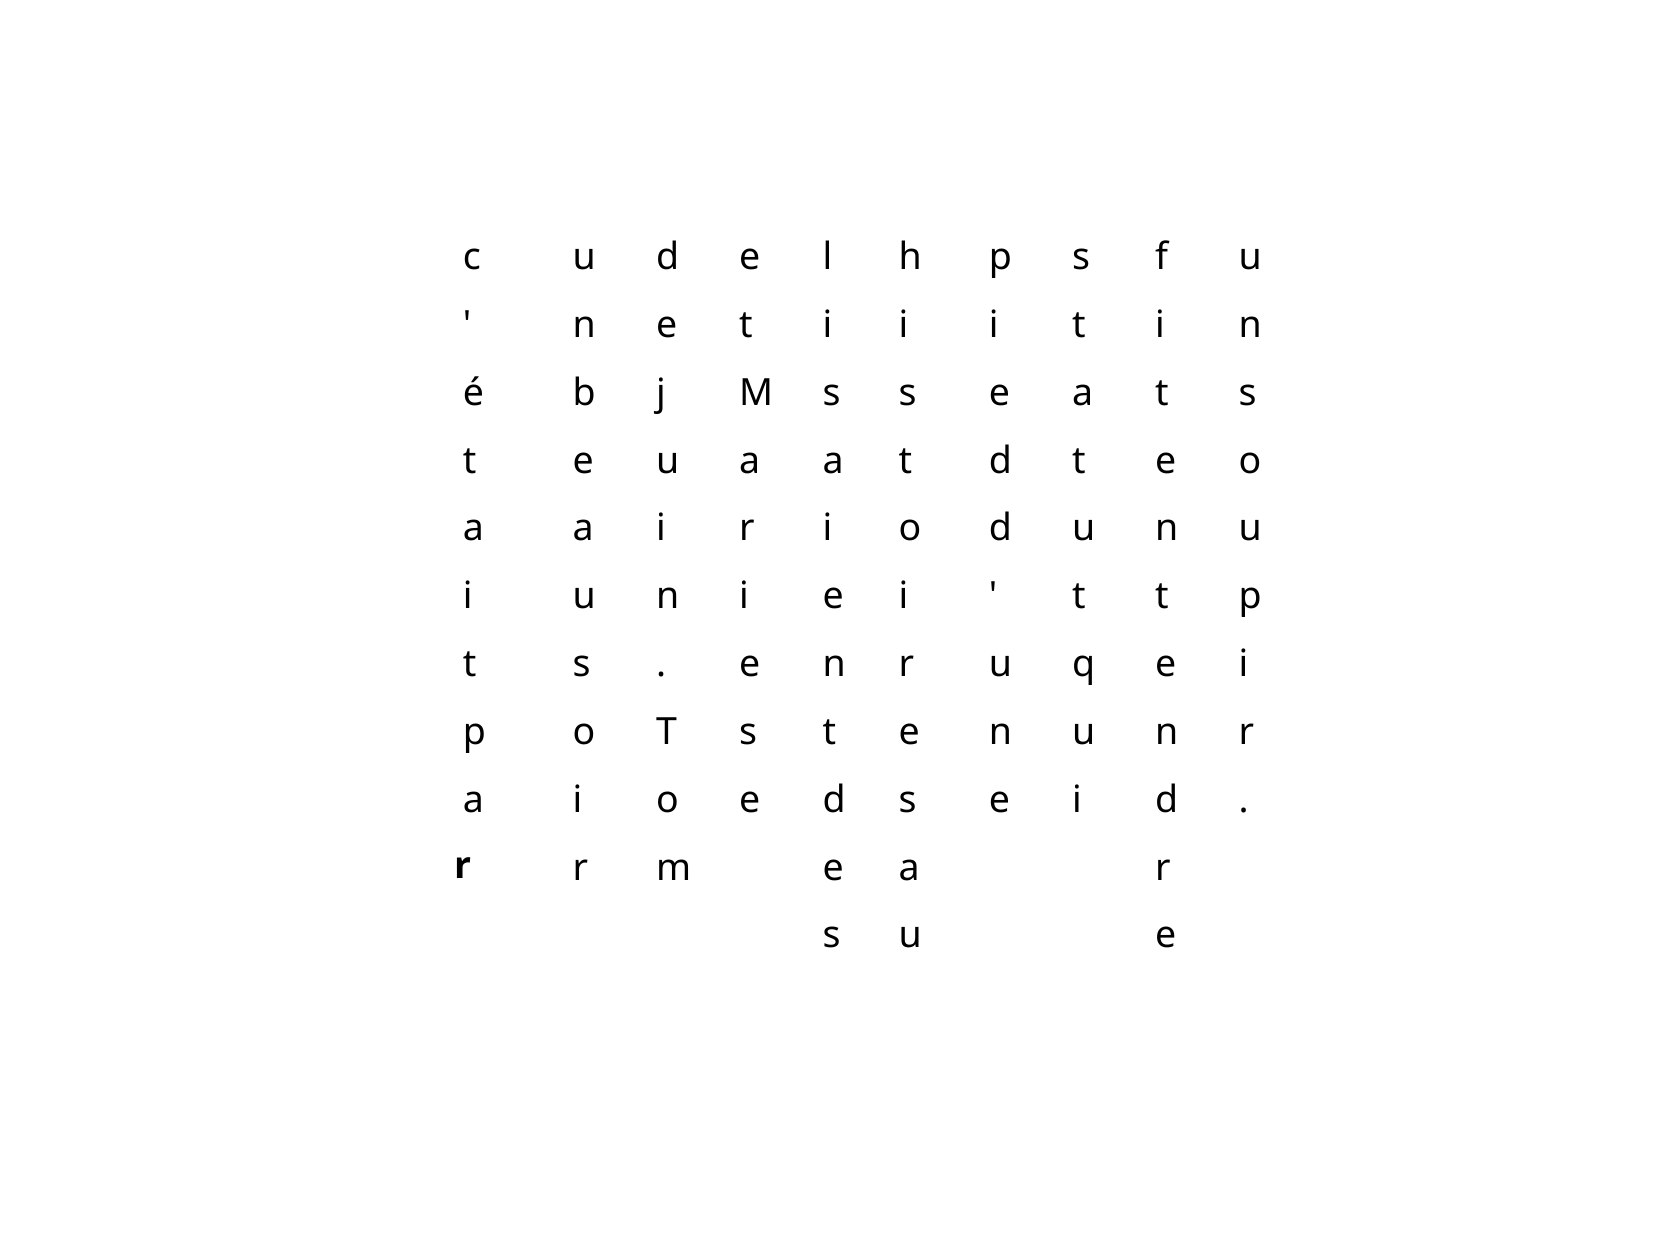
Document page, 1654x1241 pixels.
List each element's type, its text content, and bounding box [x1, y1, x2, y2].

table_cell e [724, 765, 808, 833]
table_cell s [724, 697, 808, 765]
table_cell n [558, 290, 641, 358]
table_cell d [974, 493, 1057, 561]
table_cell u [884, 900, 974, 969]
table_cell i [884, 290, 974, 358]
table_cell a [558, 493, 641, 561]
table_cell i [808, 493, 884, 561]
table_cell e [808, 833, 884, 900]
table_cell r [448, 833, 558, 900]
table_header e [724, 222, 808, 290]
table_cell n [1140, 493, 1224, 561]
table_cell i [724, 561, 808, 629]
table_header l [808, 222, 884, 290]
table_cell e [641, 290, 724, 358]
table_cell u [641, 425, 724, 493]
table_cell m [642, 833, 724, 900]
table_cell [974, 900, 1057, 969]
table_cell . [1224, 765, 1307, 833]
table_cell n [641, 561, 724, 629]
table_cell t [1140, 358, 1224, 425]
table_cell p [1224, 561, 1307, 629]
table_cell e [808, 561, 884, 629]
table_cell i [884, 561, 974, 629]
table_cell n [974, 697, 1057, 765]
table_header u [1224, 222, 1307, 290]
table_cell [1224, 900, 1307, 969]
table_cell u [558, 561, 641, 629]
table_cell [448, 900, 558, 969]
table_cell u [1057, 493, 1140, 561]
table_cell i [1057, 765, 1140, 833]
table_cell d [808, 765, 884, 833]
table_cell e [884, 697, 974, 765]
table_cell [558, 901, 641, 969]
table_cell [974, 833, 1057, 900]
table_cell t [448, 425, 558, 493]
table_cell [1057, 900, 1140, 969]
table_cell ' [974, 561, 1057, 629]
table_cell e [1140, 629, 1224, 697]
table_cell s [884, 765, 974, 833]
table_cell . [641, 629, 724, 697]
table_cell t [884, 425, 974, 493]
table_cell r [558, 833, 641, 900]
table_cell i [1140, 290, 1224, 358]
table_cell r [1224, 697, 1307, 765]
table_cell n [808, 629, 884, 697]
table_cell a [724, 425, 808, 493]
table_cell T [641, 697, 724, 765]
table_header s [1057, 222, 1140, 290]
table_cell p [448, 697, 558, 765]
table_cell r [724, 493, 808, 561]
table_header d [641, 222, 724, 290]
table_cell t [808, 697, 884, 765]
table_cell u [1057, 697, 1140, 765]
table_cell a [884, 833, 974, 900]
table_cell n [1140, 697, 1224, 765]
table_cell [641, 900, 724, 969]
table_cell i [974, 290, 1057, 358]
table_cell [1224, 833, 1307, 900]
table_cell s [1224, 358, 1307, 425]
table_cell t [448, 629, 558, 697]
table_cell s [808, 358, 884, 425]
table_cell t [724, 290, 808, 358]
table_cell i [559, 765, 641, 832]
table_cell o [558, 697, 641, 765]
table_header h [884, 222, 974, 290]
table_cell d [974, 425, 1057, 493]
table_cell i [808, 290, 884, 358]
table_cell i [641, 493, 724, 561]
table_cell i [448, 561, 558, 629]
table_cell t [1057, 425, 1140, 493]
table_cell o [641, 765, 724, 833]
table_cell u [974, 629, 1057, 697]
table_header p [974, 222, 1057, 290]
table_cell e [558, 425, 641, 493]
table_cell e [1140, 900, 1224, 969]
table_cell ' [448, 290, 558, 358]
table_cell s [884, 358, 974, 425]
table_cell t [1057, 561, 1140, 629]
table_cell e [974, 358, 1057, 425]
table_cell s [558, 629, 641, 697]
table_header c [448, 222, 558, 290]
table_cell e [724, 629, 808, 697]
table_cell d [1140, 765, 1224, 833]
table_cell q [1057, 629, 1140, 697]
table_cell a [808, 425, 884, 493]
table_cell j [641, 358, 724, 425]
table_cell u [1224, 493, 1307, 561]
table_header f [1140, 222, 1224, 290]
table_cell n [1224, 290, 1307, 358]
table_cell t [1057, 290, 1140, 358]
table_cell e [974, 765, 1057, 833]
table_cell o [1224, 425, 1307, 493]
table_cell o [884, 493, 974, 561]
table_header u [558, 222, 641, 290]
table_cell [724, 900, 808, 969]
table_cell t [1140, 561, 1224, 629]
table_cell a [448, 493, 558, 561]
table_cell a [449, 766, 558, 833]
table_cell M [724, 358, 808, 425]
table_cell [724, 833, 808, 900]
table_cell [1057, 833, 1140, 900]
table_cell e [1140, 425, 1224, 493]
table_cell i [1224, 629, 1307, 697]
table_cell r [884, 629, 974, 697]
table_cell s [808, 900, 884, 969]
table_cell a [1057, 358, 1140, 425]
table_cell é [448, 358, 558, 425]
table_cell r [1140, 833, 1224, 900]
table_cell b [558, 358, 641, 425]
